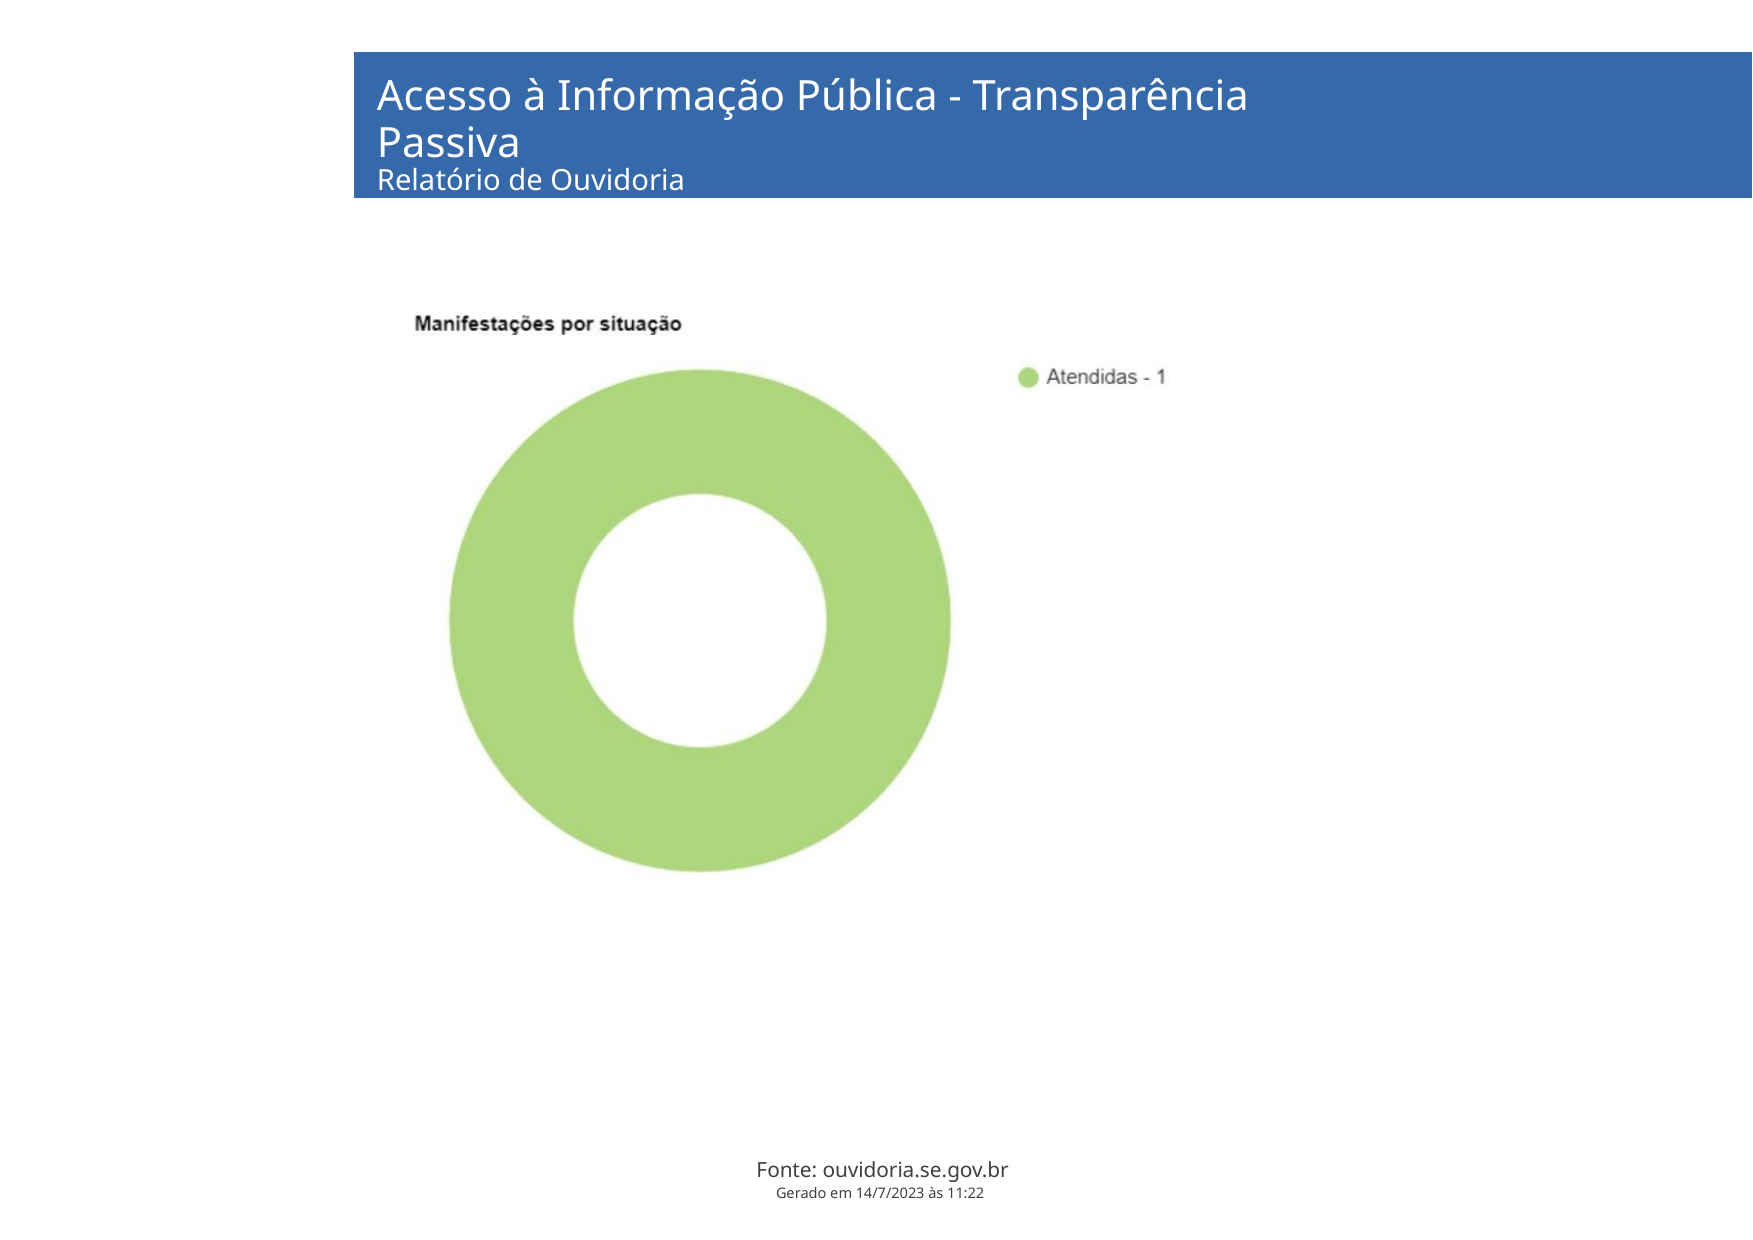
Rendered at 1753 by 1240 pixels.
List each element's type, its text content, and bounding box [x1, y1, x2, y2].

text_box Fonte: ouvidoria.se.gov.br Gerado em 14/7/2023 às 11:22 [756, 1158, 1023, 1202]
text_box [354, 52, 1752, 198]
text_box [155, 211, 1599, 1028]
text_box Acesso à Informação Pública - Transparência Passiva Relatório de Ouvidoria SETUR - Maio a Maio de 2023 [376, 72, 1403, 228]
